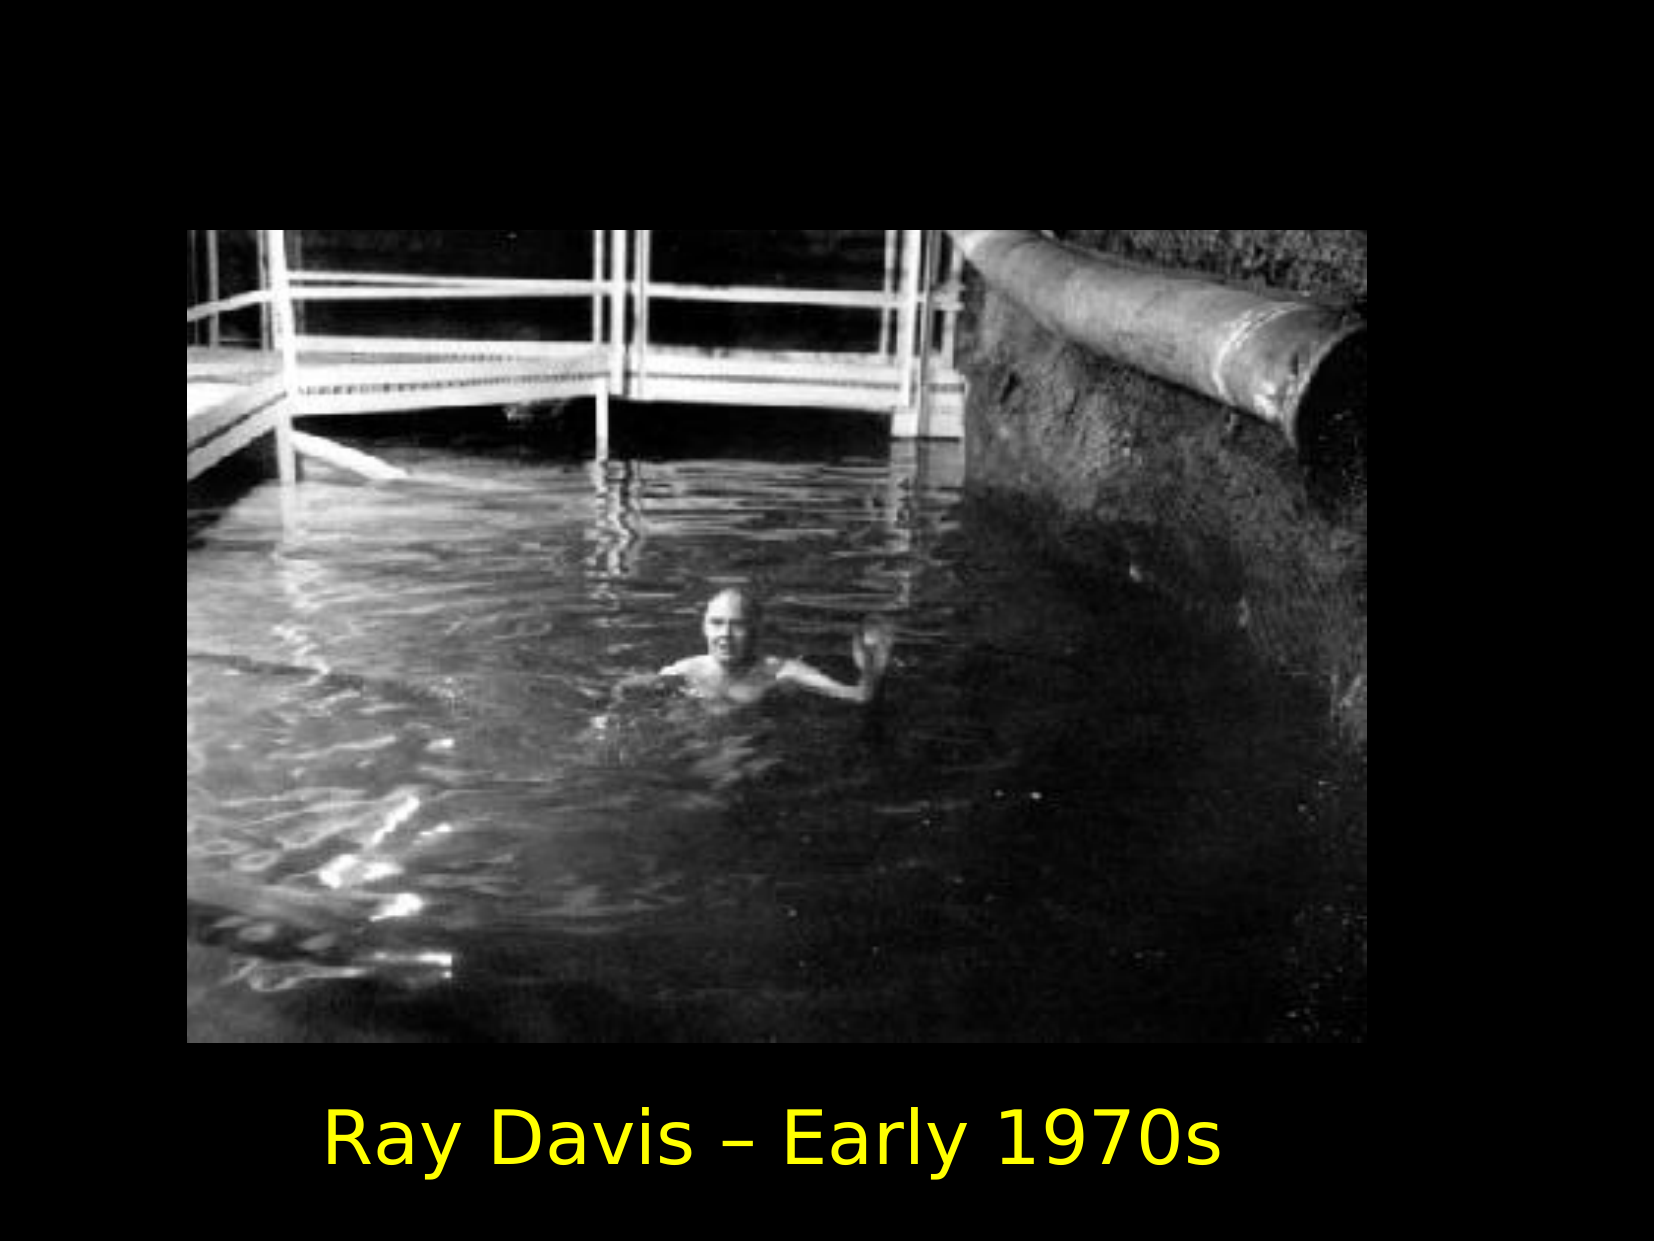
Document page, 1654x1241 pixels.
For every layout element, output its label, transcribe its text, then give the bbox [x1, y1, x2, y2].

text_box Ray Davis – Early 1970s [306, 1088, 1263, 1191]
picture [187, 230, 1367, 1043]
title The Sun is Broken!!! [82, 56, 1571, 250]
